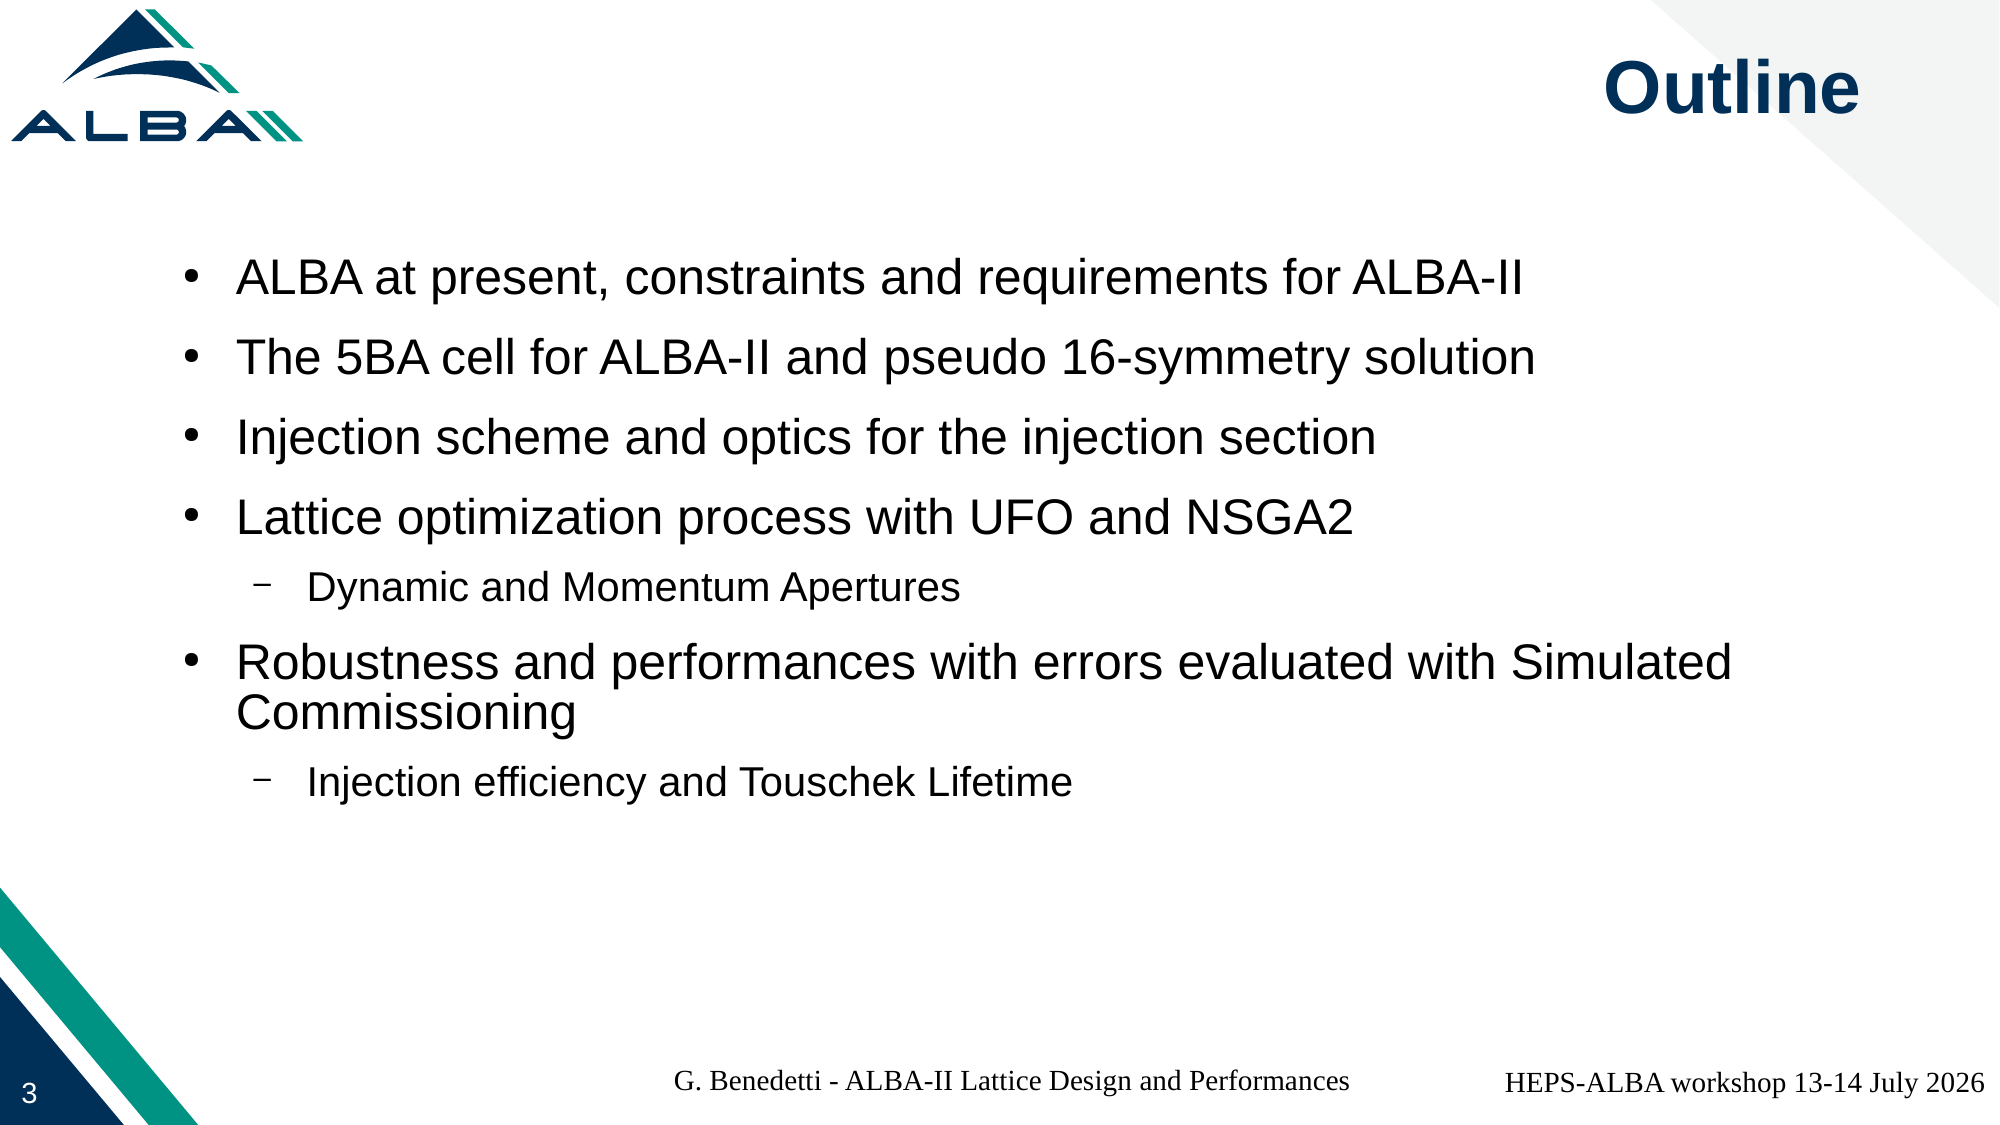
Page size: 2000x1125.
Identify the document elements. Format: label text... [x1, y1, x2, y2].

title Outline [410, 33, 1862, 143]
list ALBA at present, constraints and requirements for ALBA-II The 5BA cell for ALBA-II and pseudo 16-symmetry solution Injection scheme and optics for the injection section Lattice optimization process with UFO and NSGA2 Dynamic and Momentum Apertures Robustness and performances with errors evaluated with Simulated Commissioning Injection efficiency and Touschek Lifetime [165, 254, 1965, 1055]
